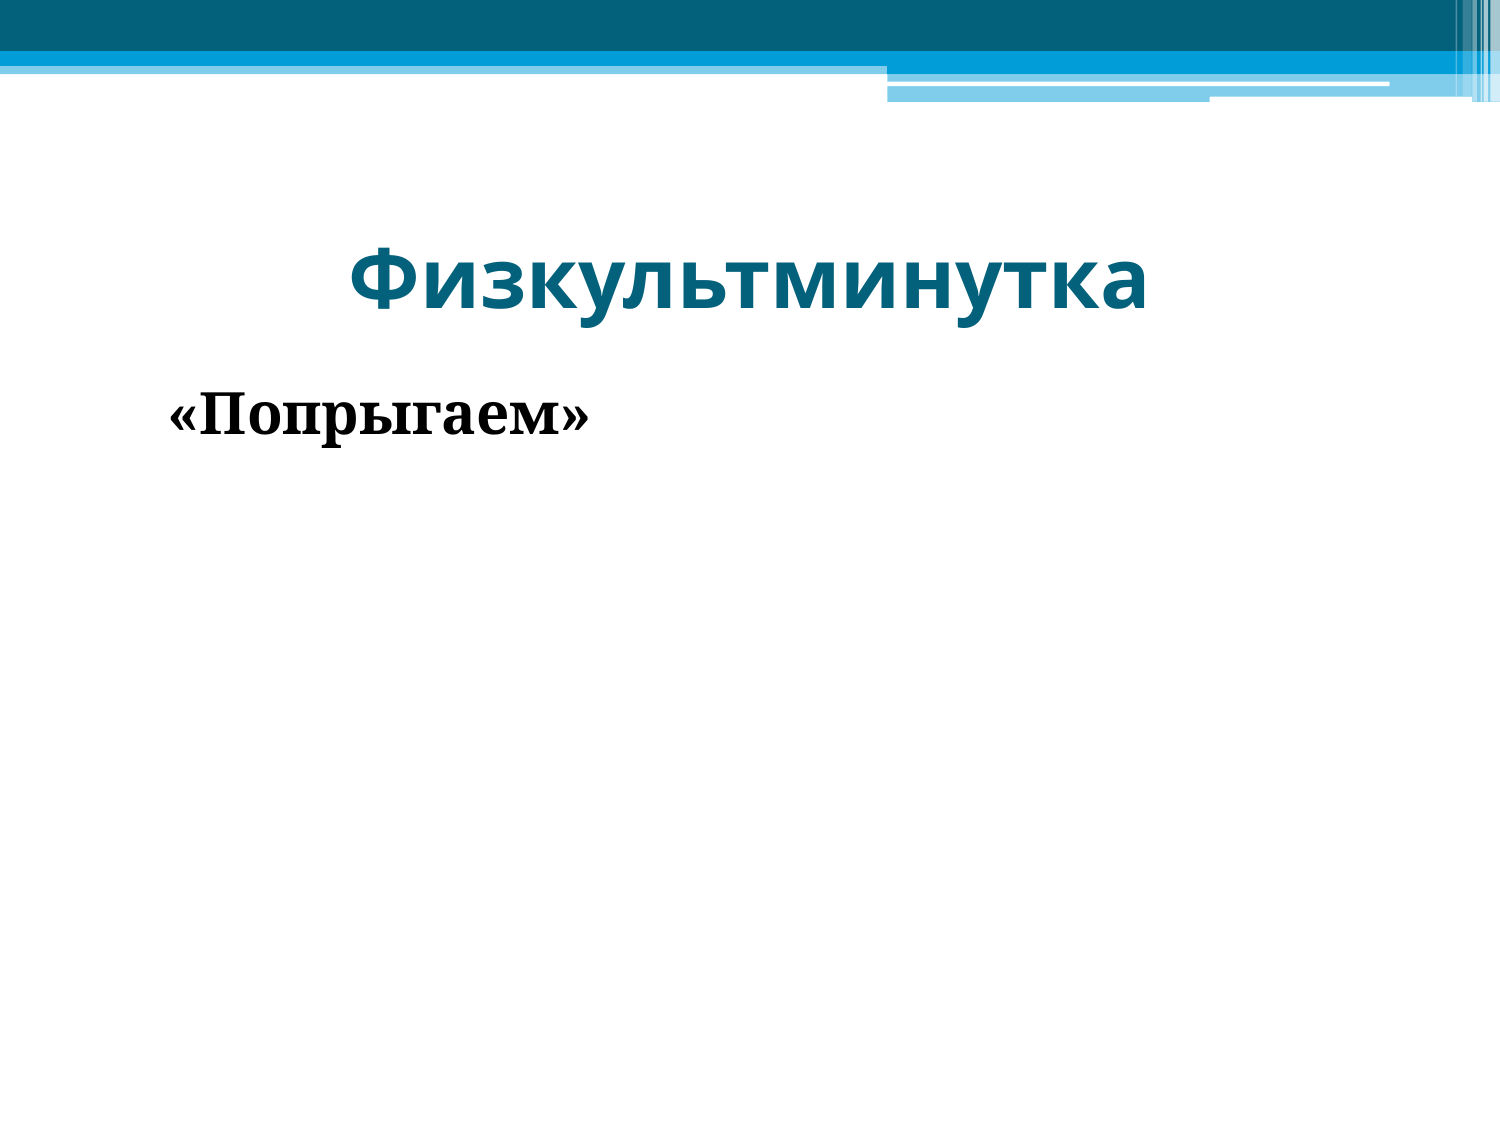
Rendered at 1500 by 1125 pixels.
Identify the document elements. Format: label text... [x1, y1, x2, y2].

list «Попрыгаем» [75, 368, 1426, 1079]
title Физкультминутка [75, 187, 1426, 363]
